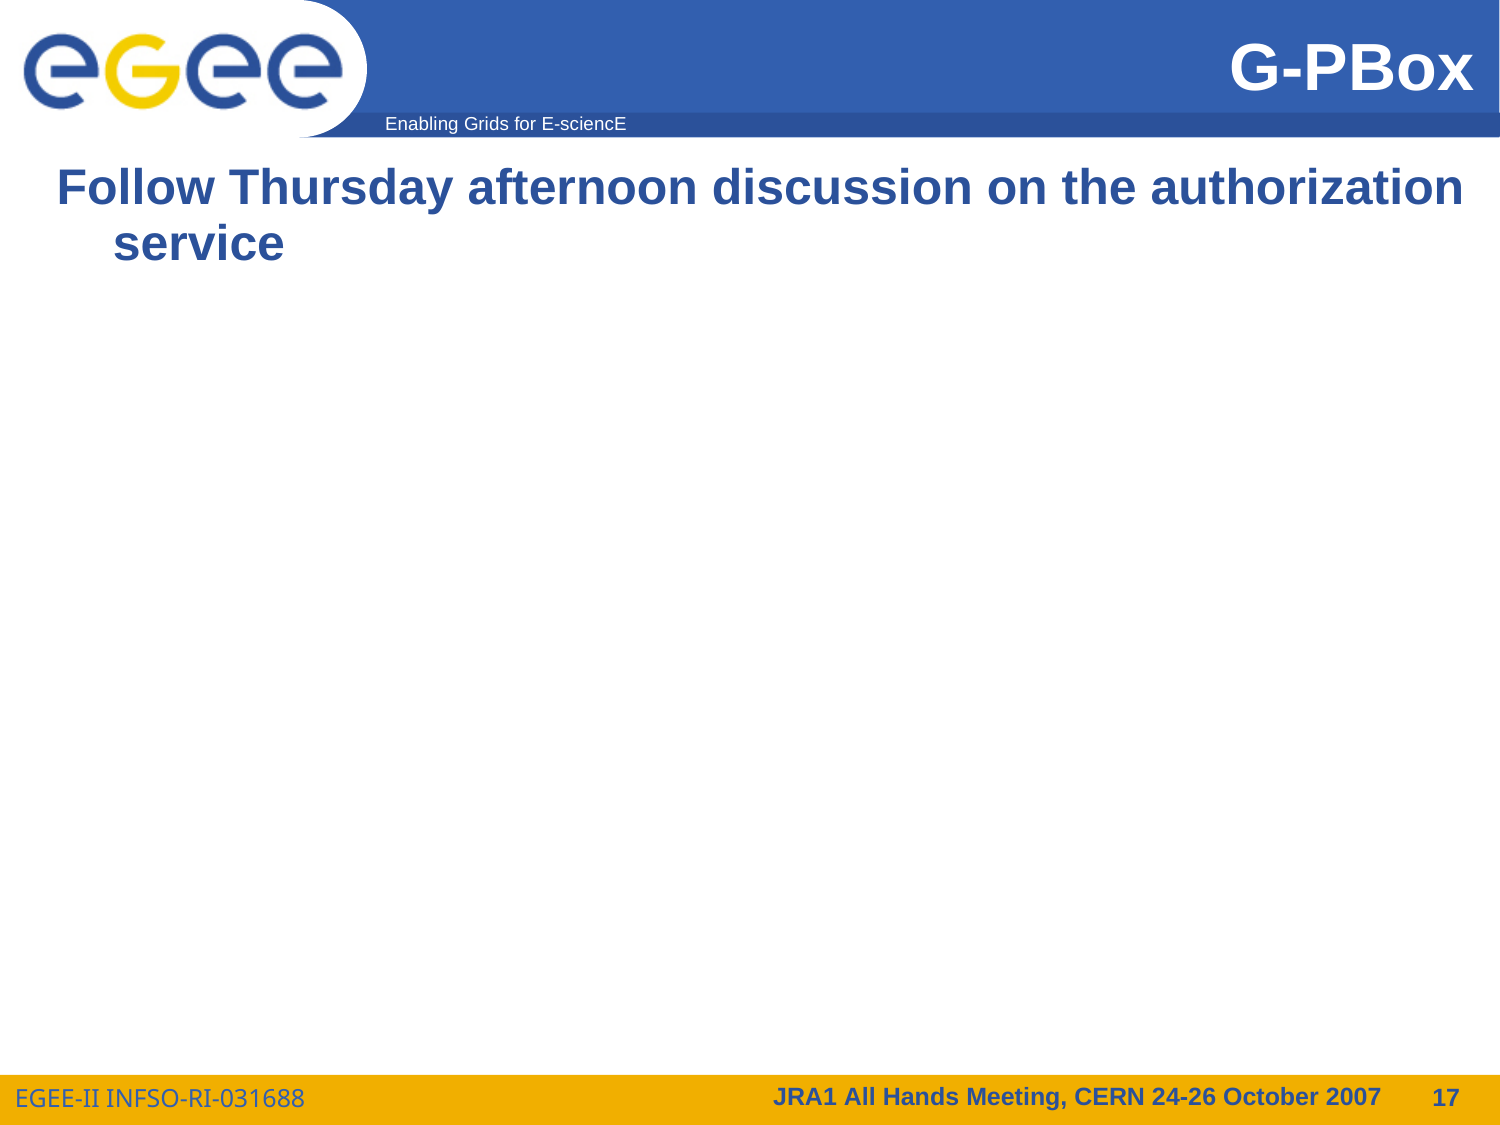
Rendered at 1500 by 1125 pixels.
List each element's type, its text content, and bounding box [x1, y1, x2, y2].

list Follow Thursday afternoon discussion on the authorization service [56, 159, 1466, 1036]
picture [18, 30, 349, 112]
title G-PBox [369, 16, 1475, 118]
